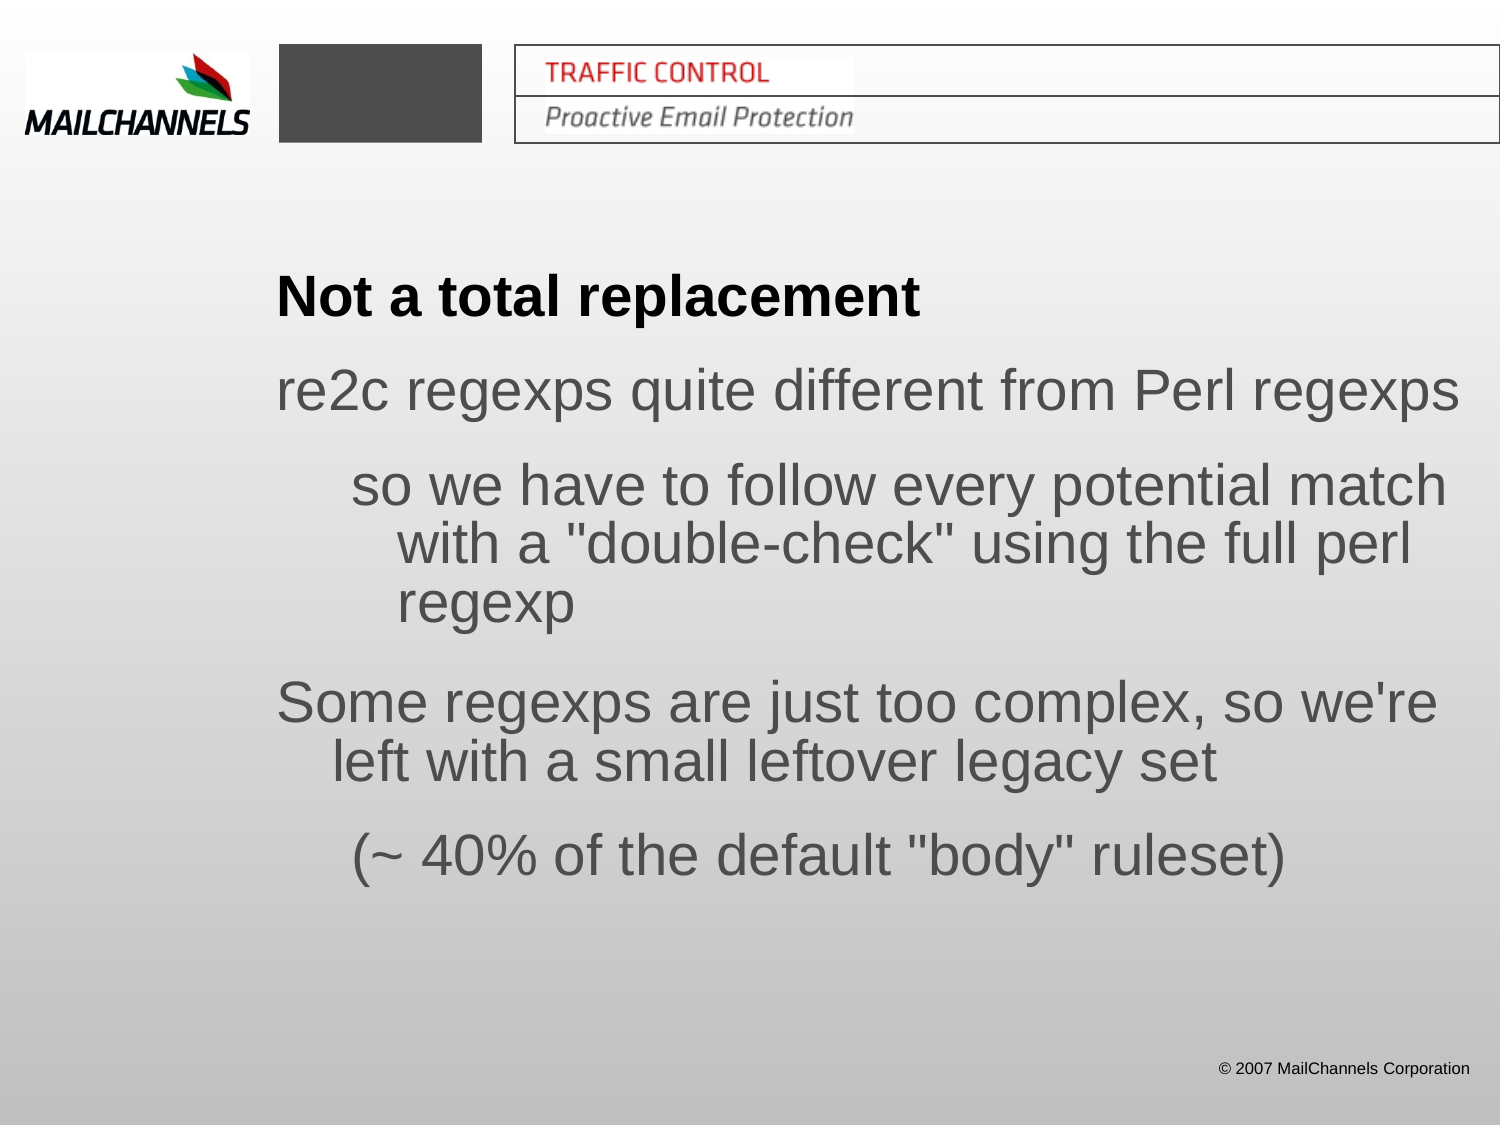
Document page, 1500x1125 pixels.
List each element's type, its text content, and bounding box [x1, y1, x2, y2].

picture [545, 97, 854, 134]
picture [24, 53, 250, 135]
list re2c regexps quite different from Perl regexps so we have to follow every potential match with a "double-check" using the full perl regexp Some regexps are just too complex, so we're left with a small leftover legacy set (~ 40% of the default "body" ruleset) [276, 363, 1500, 962]
picture [545, 58, 854, 95]
title Not a total replacement [276, 248, 1500, 349]
